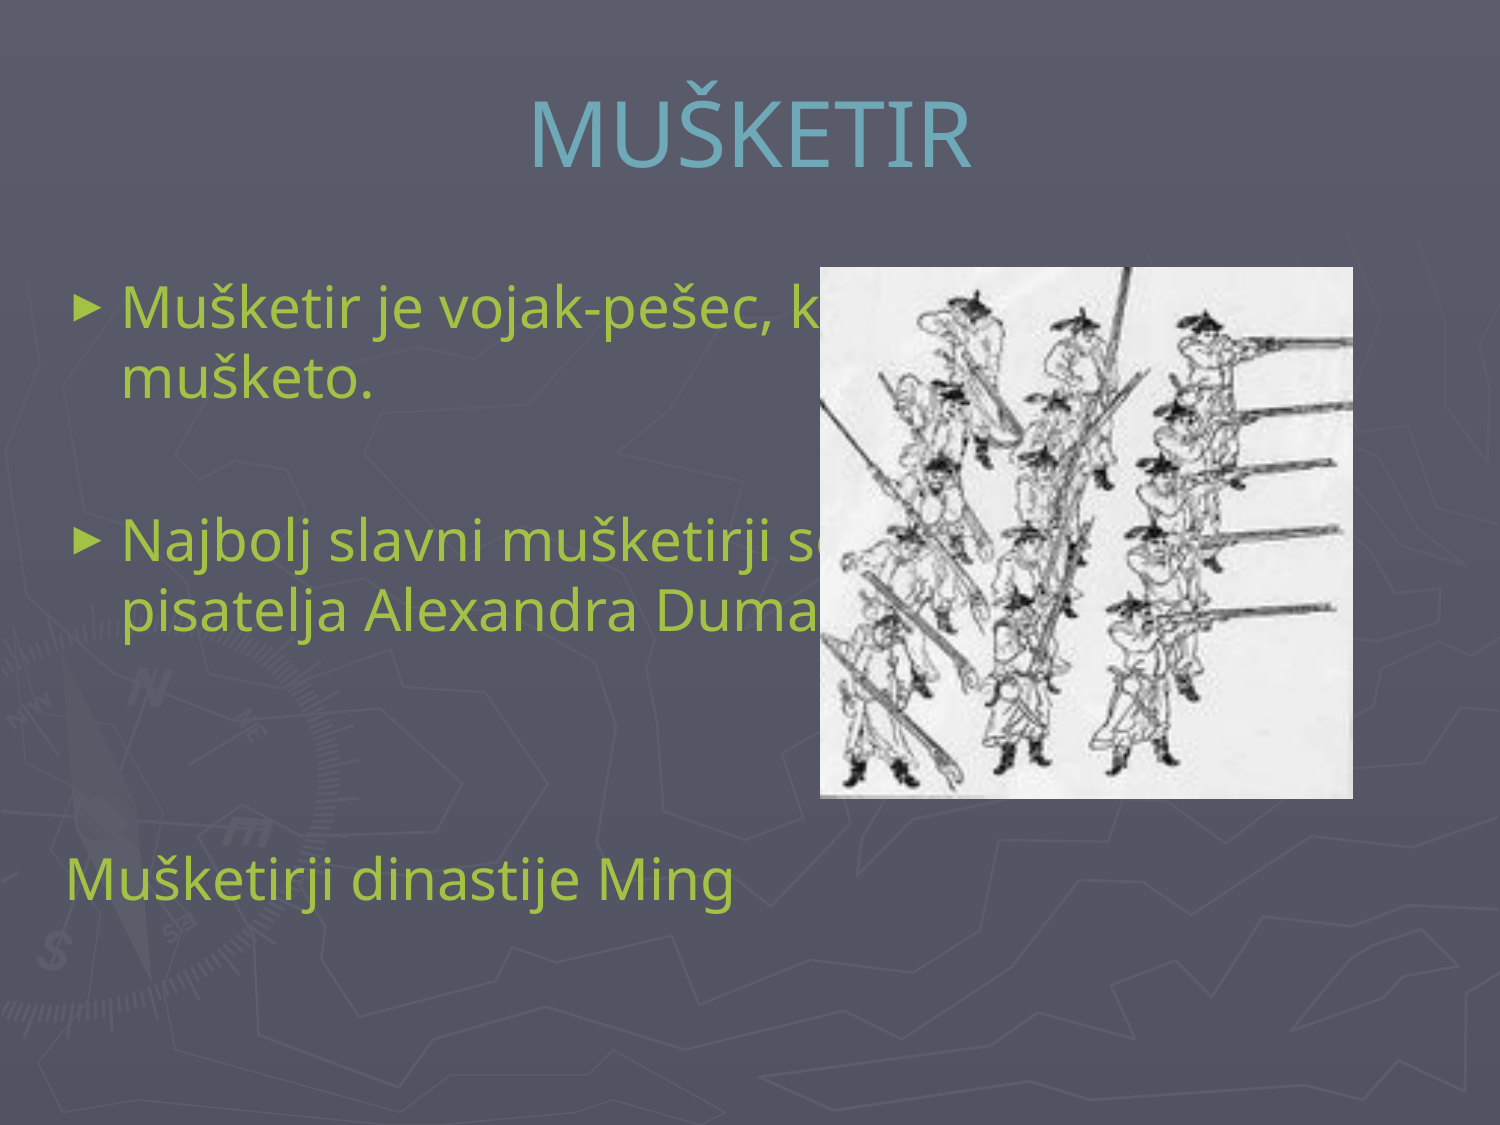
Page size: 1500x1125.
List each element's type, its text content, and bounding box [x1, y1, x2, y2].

list Mušketirji dinastije Ming [49, 262, 1451, 1001]
title MUŠKETIR [49, 37, 1451, 225]
picture [820, 267, 1353, 799]
